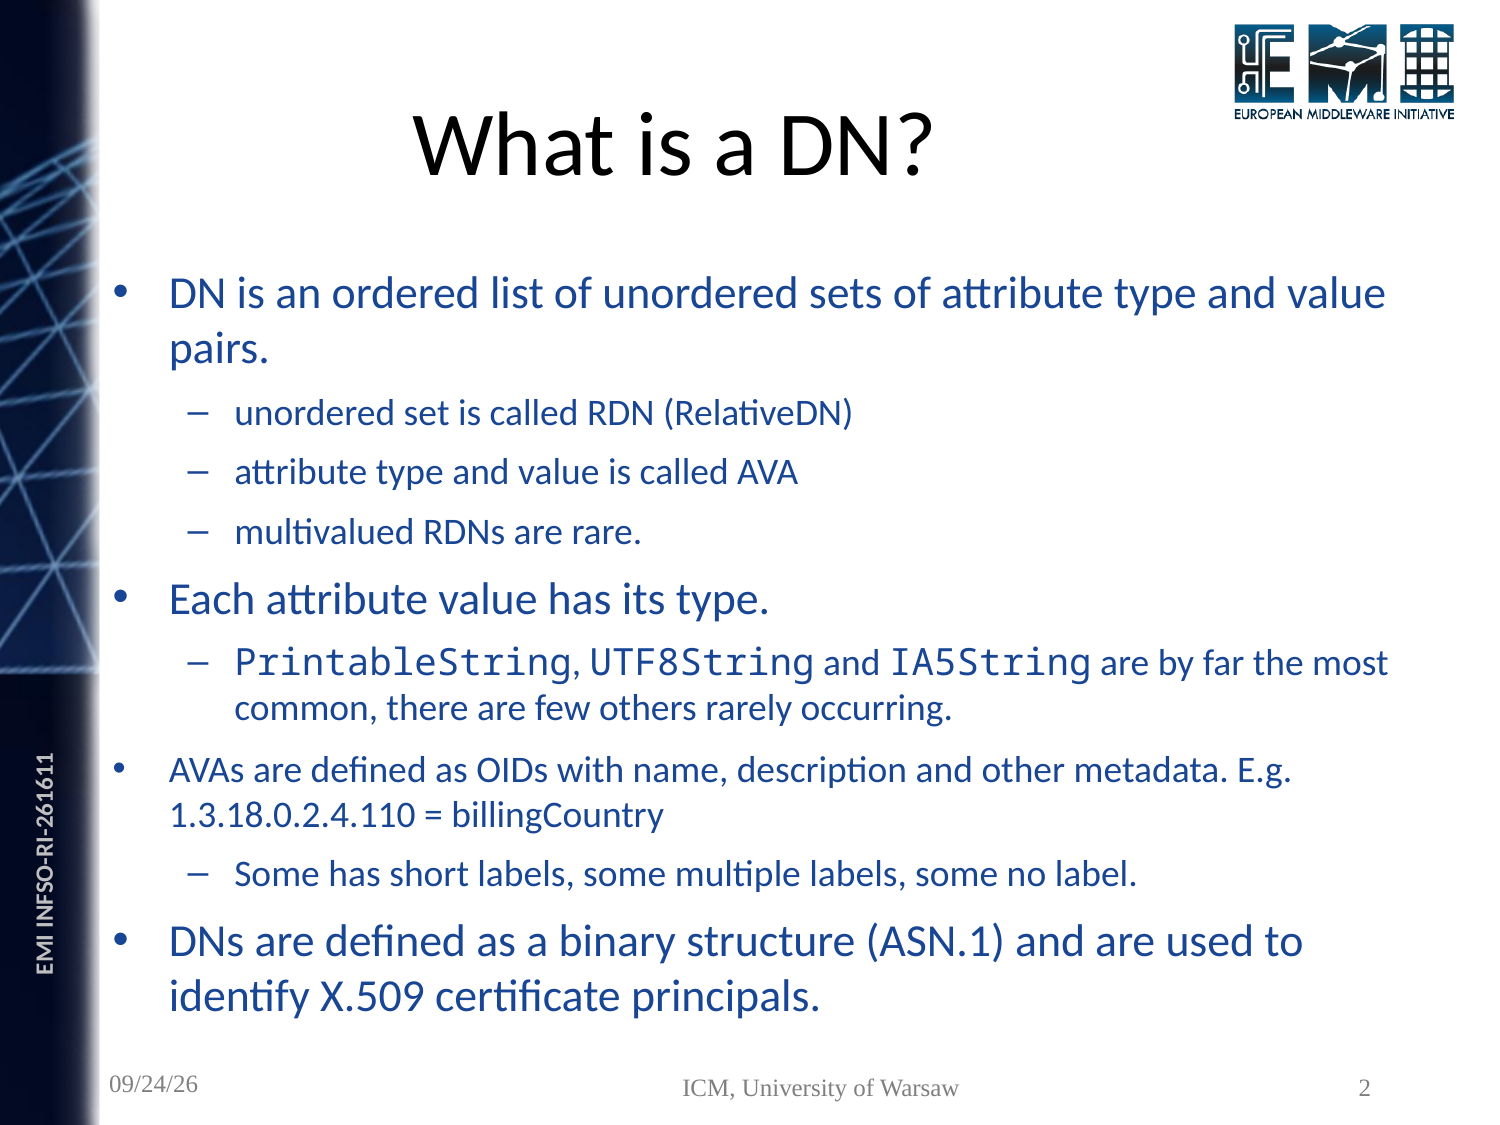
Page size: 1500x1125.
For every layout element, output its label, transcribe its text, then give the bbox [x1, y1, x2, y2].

picture [0, 0, 111, 1125]
picture [1185, 8, 1500, 140]
list DN is an ordered list of unordered sets of attribute type and value pairs. unordered set is called RDN (RelativeDN) attribute type and value is called AVA multivalued RDNs are rare. Each attribute value has its type. PrintableString, UTF8String and IA5String are by far the most common, there are few others rarely occurring. AVAs are defined as OIDs with name, description and other metadata. E.g. 1.3.18.0.2.4.110 = billingCountry Some has short labels, some multiple labels, some no label. DNs are defined as a binary structure (ASN.1) and are used to identify X.509 certificate principals. [112, 263, 1425, 1021]
title What is a DN? [112, 44, 1238, 233]
